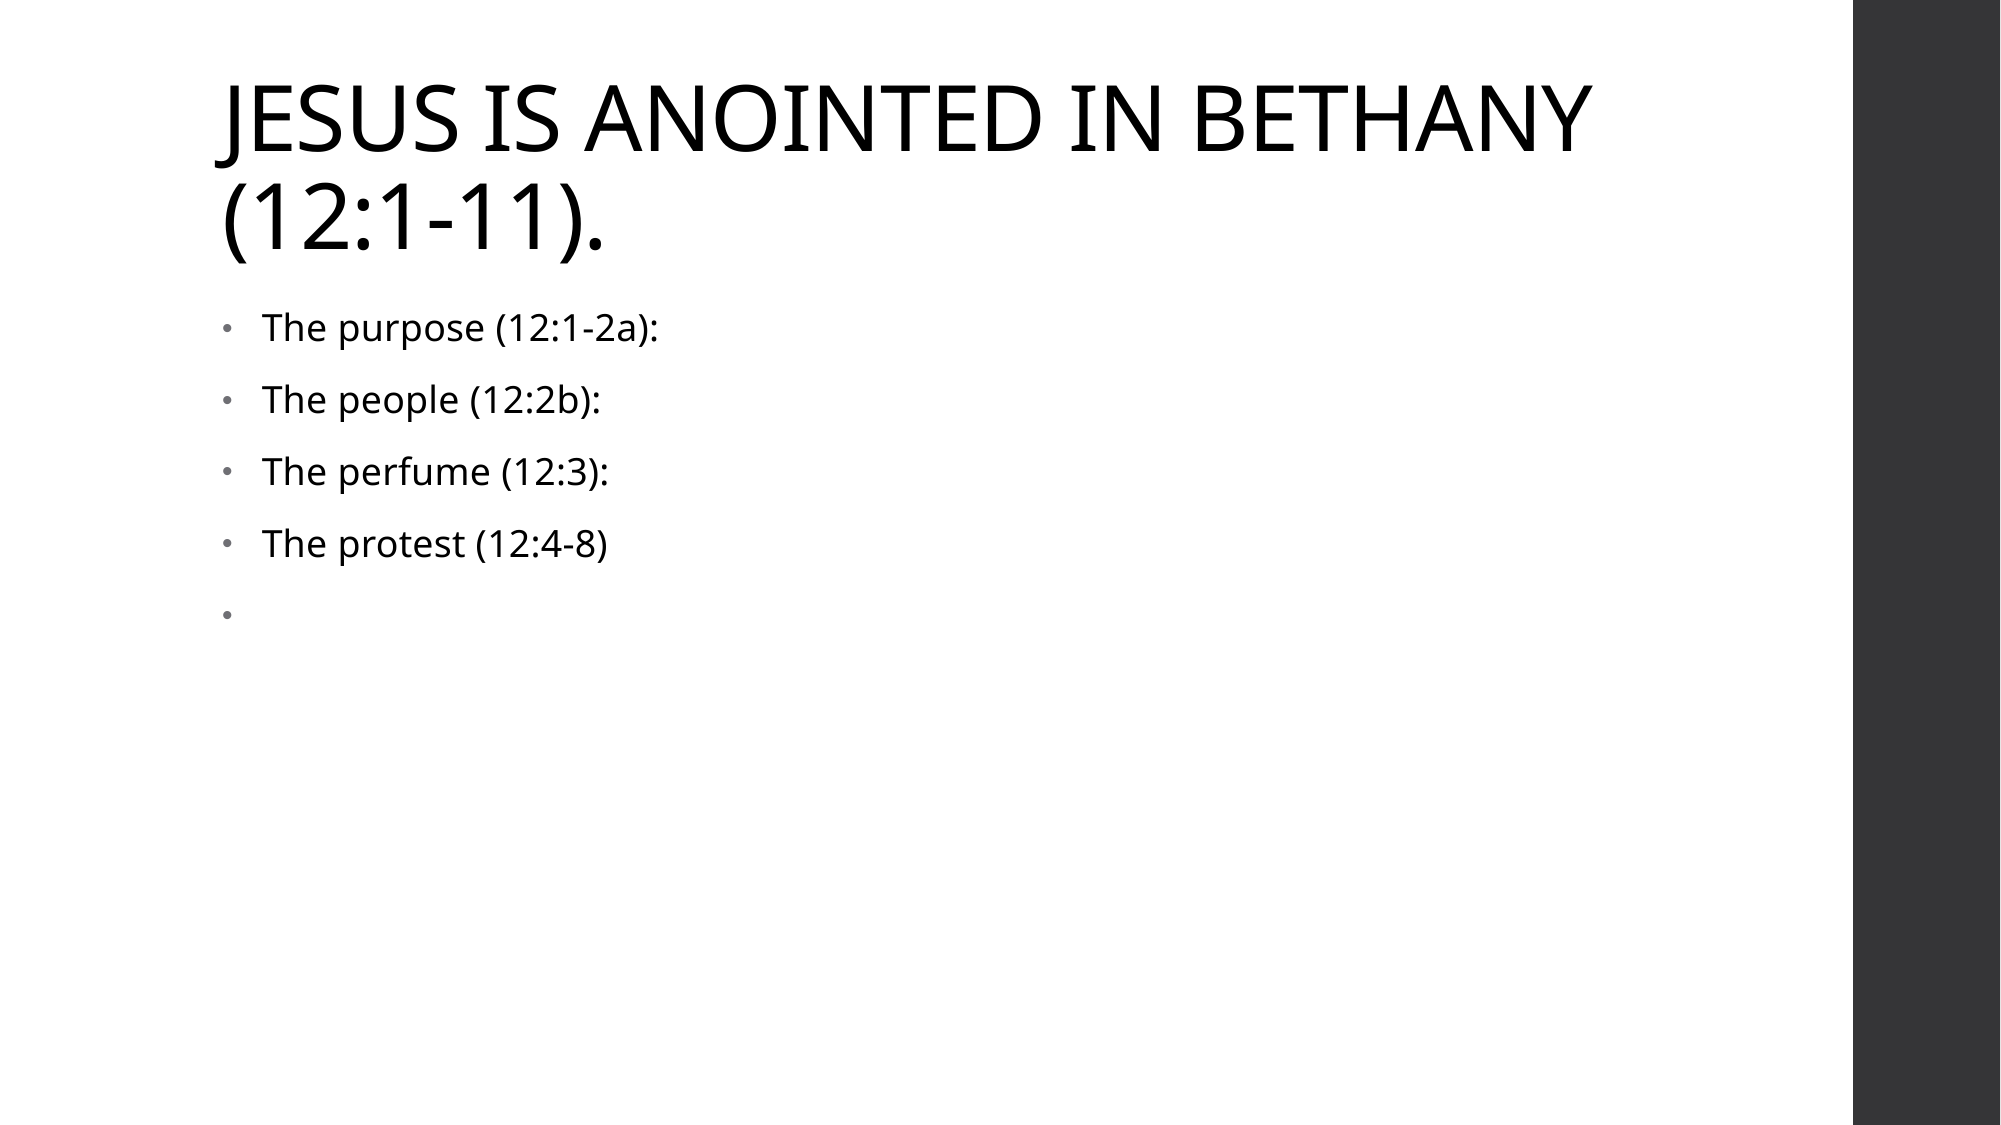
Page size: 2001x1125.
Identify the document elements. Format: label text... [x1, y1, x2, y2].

list The purpose (12:1-2a): The people (12:2b): The perfume (12:3): The protest (12:4-8) [206, 299, 1617, 1014]
title JESUS IS ANOINTED IN BETHANY (12:1-11). [206, 60, 1797, 278]
